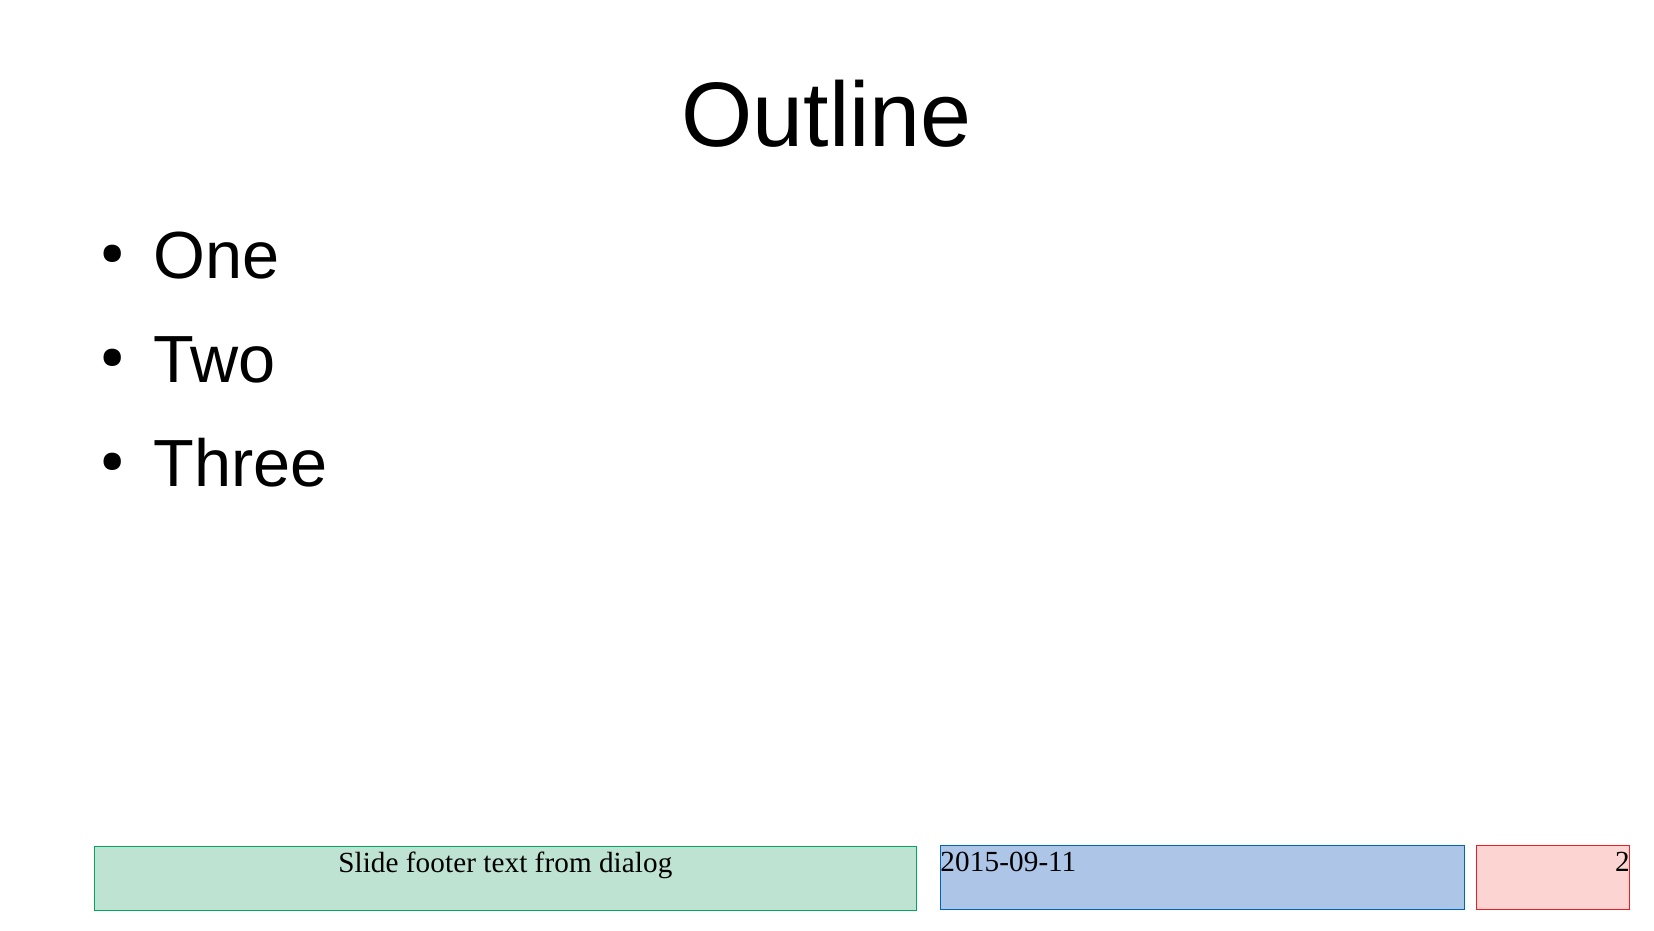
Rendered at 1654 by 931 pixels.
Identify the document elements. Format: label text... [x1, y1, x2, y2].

list One Two Three [82, 217, 1571, 758]
title Outline [82, 37, 1571, 193]
